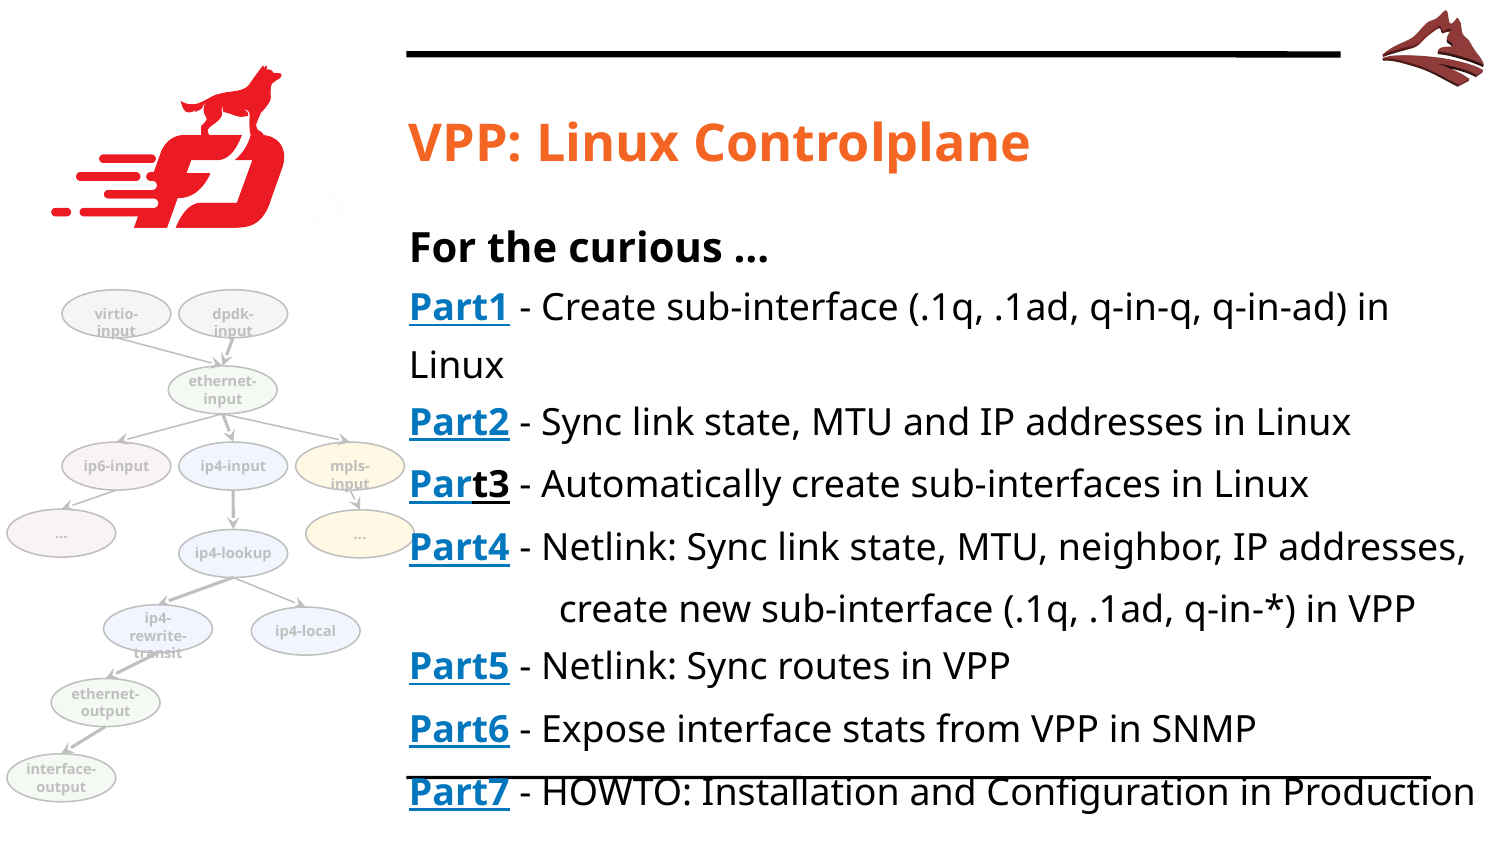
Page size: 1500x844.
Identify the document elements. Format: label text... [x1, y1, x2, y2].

title VPP: Linux Controlplane [393, 94, 1431, 198]
text_box [6, 253, 393, 818]
picture [51, 65, 344, 228]
list For the curious … Part1 - Create sub-interface (.1q, .1ad, q-in-q, q-in-ad) in Linux Part2 - Sync link state, MTU and IP addresses in Linux Part3 - Automatically create sub-interfaces in Linux Part4 - Netlink: Sync link state, MTU, neighbor, IP addresses, create new sub-interface (.1q, .1ad, q-in-*) in VPP Part5 - Netlink: Sync routes in VPP Part6 - Expose interface stats from VPP in SNMP Part7 - HOWTO: Installation and Configuration in Production *) Thanks to Neale Ranns, Matt Smith and Jon Loeliger for the collaboration [393, 198, 1500, 773]
picture [1382, 10, 1484, 87]
text_box ip4-local [345, 643, 361, 655]
